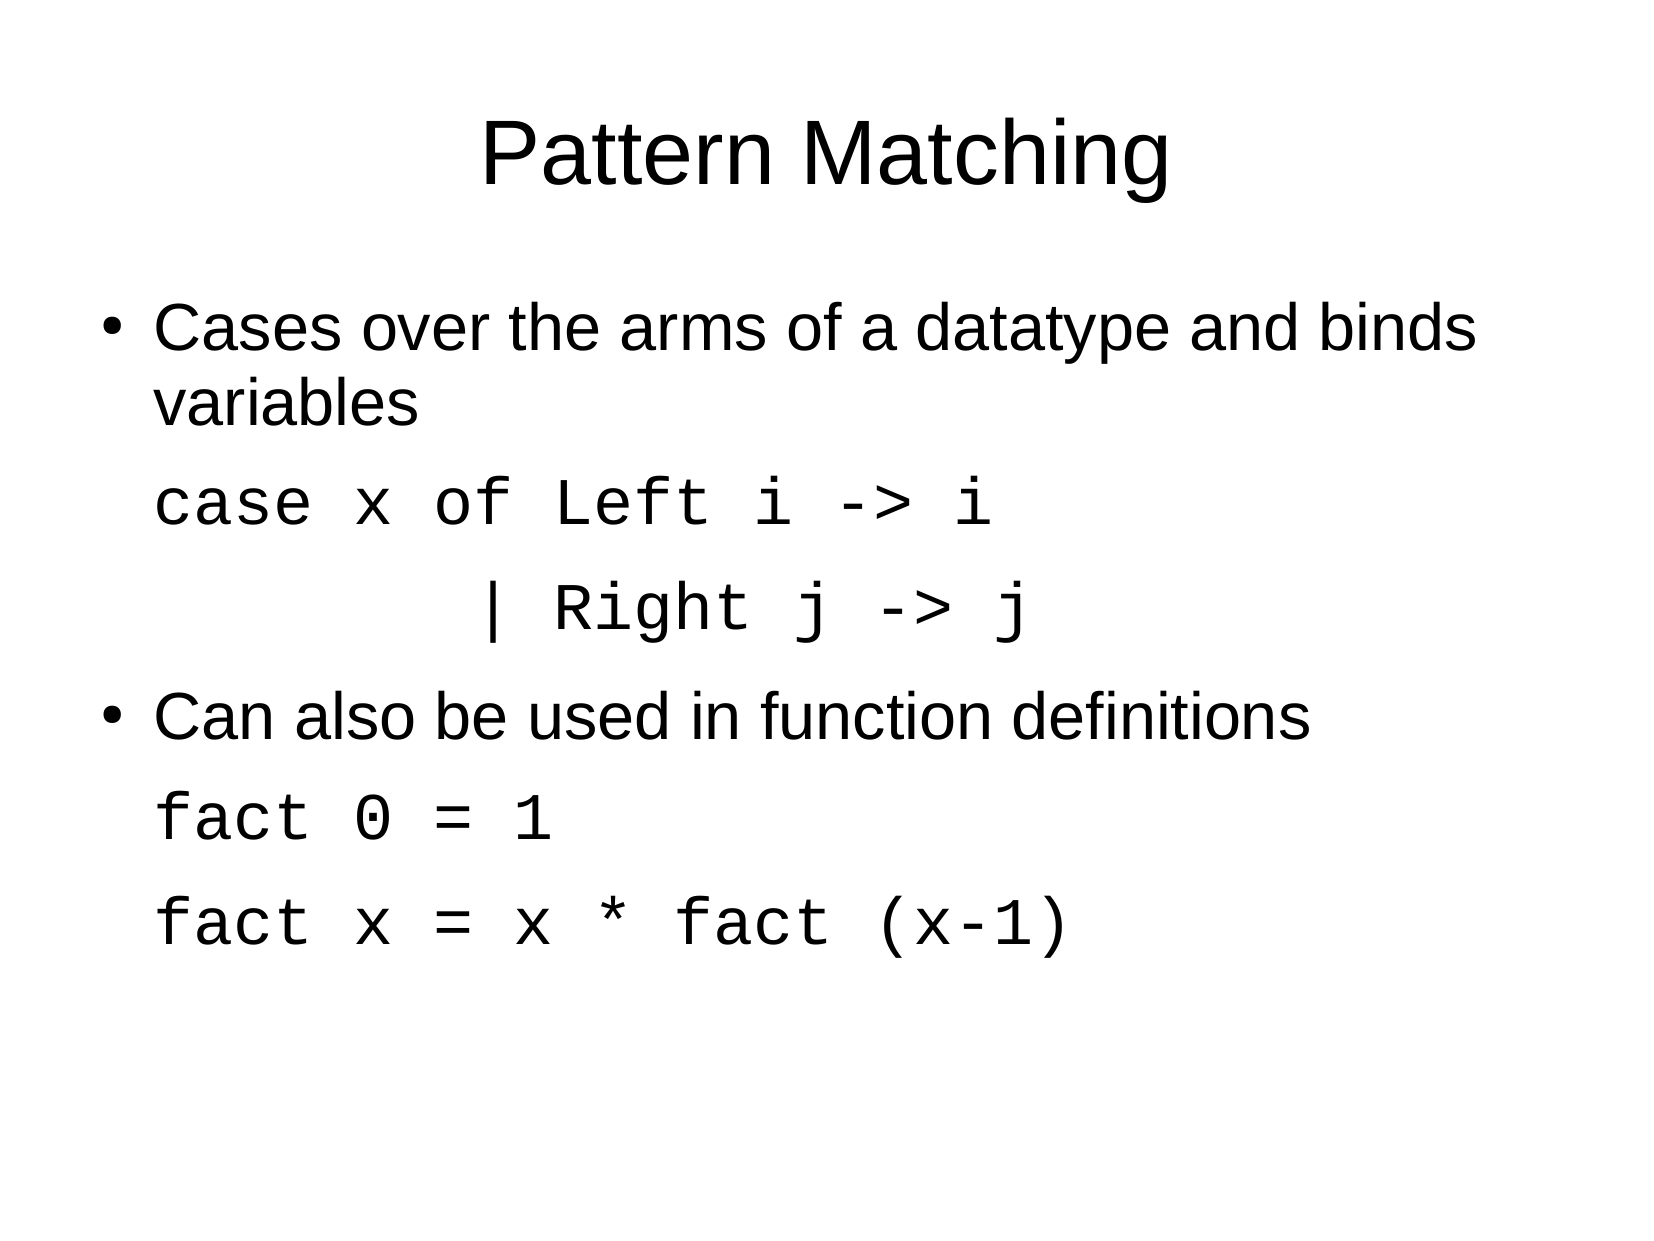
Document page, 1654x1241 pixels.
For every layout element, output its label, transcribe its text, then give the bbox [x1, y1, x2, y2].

list Cases over the arms of a datatype and binds variables case x of Left i -> i | Right j -> j Can also be used in function definitions fact 0 = 1 fact x = x * fact (x-1) [82, 290, 1571, 1010]
title Pattern Matching [82, 49, 1571, 257]
